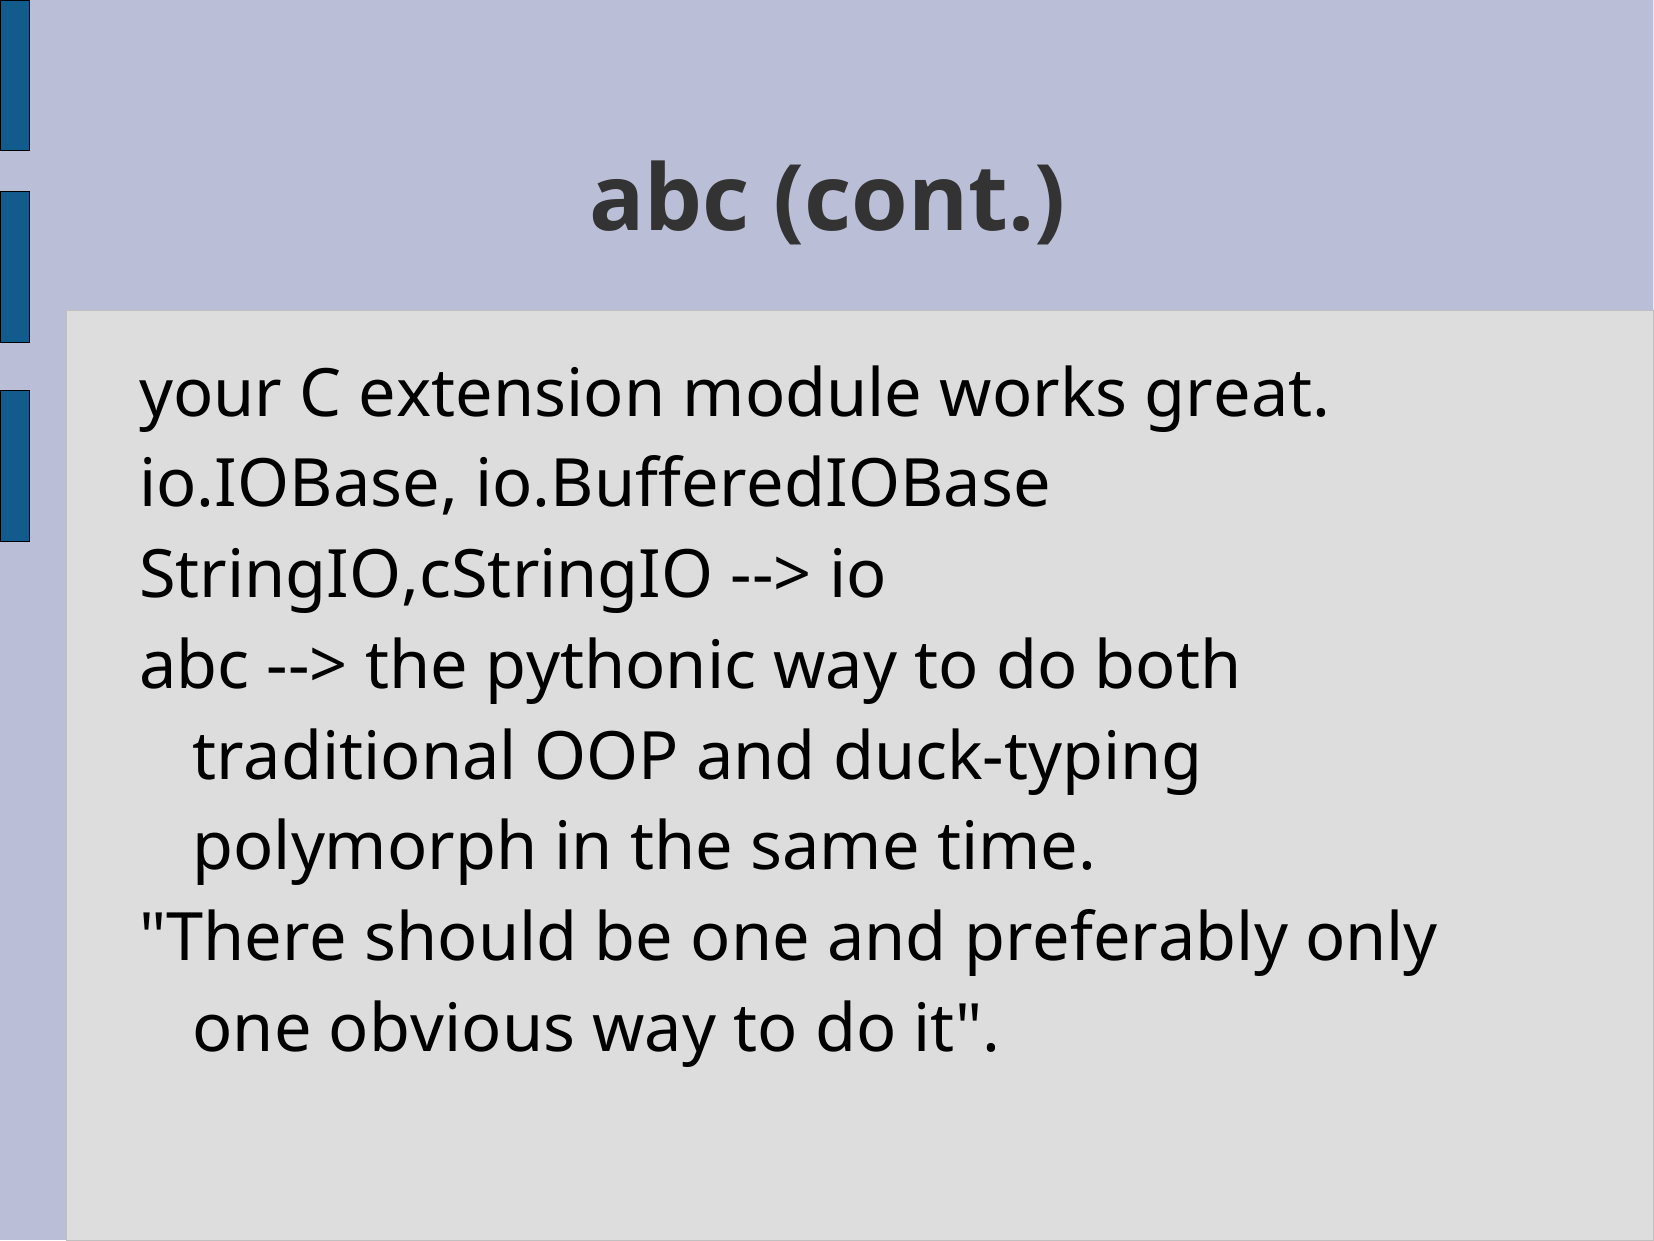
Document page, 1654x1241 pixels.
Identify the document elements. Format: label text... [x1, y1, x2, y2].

list your C extension module works great. io.IOBase, io.BufferedIOBase StringIO,cStringIO --> io abc --> the pythonic way to do both traditional OOP and duck-typing polymorph in the same time. "There should be one and preferably only one obvious way to do it". [121, 344, 1534, 1112]
title abc (cont.) [121, 98, 1534, 291]
